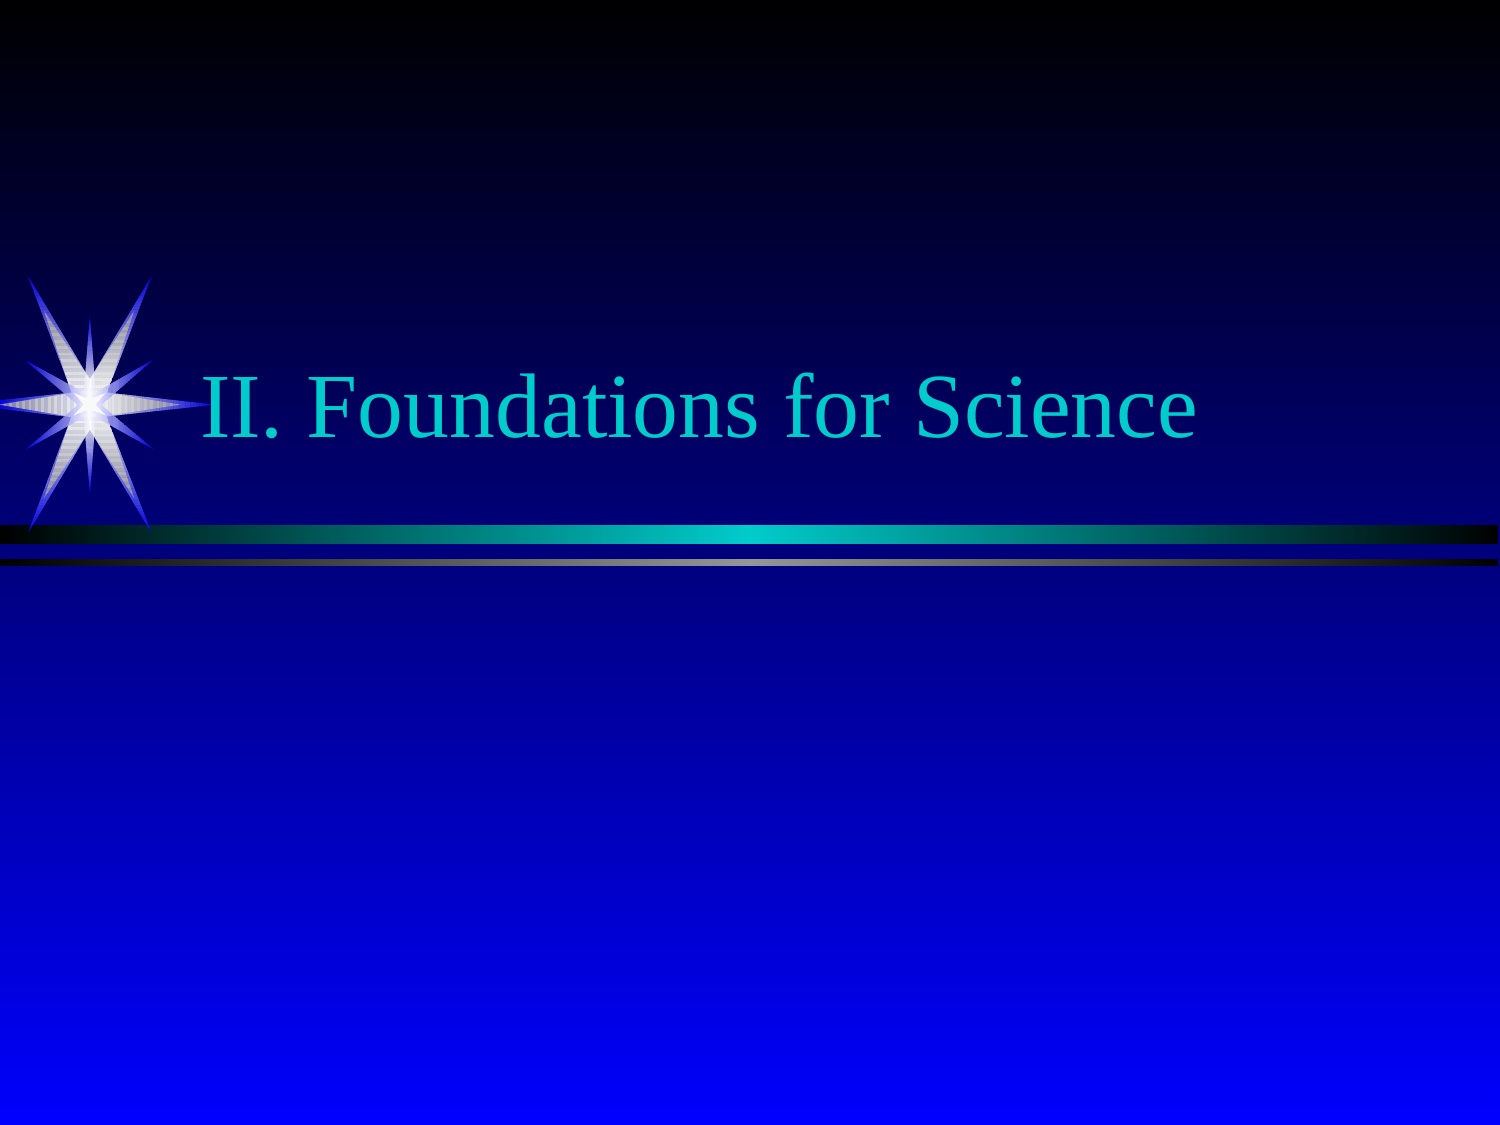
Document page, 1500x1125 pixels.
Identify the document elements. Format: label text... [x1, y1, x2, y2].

title II. Foundations for Science [200, 312, 1476, 501]
